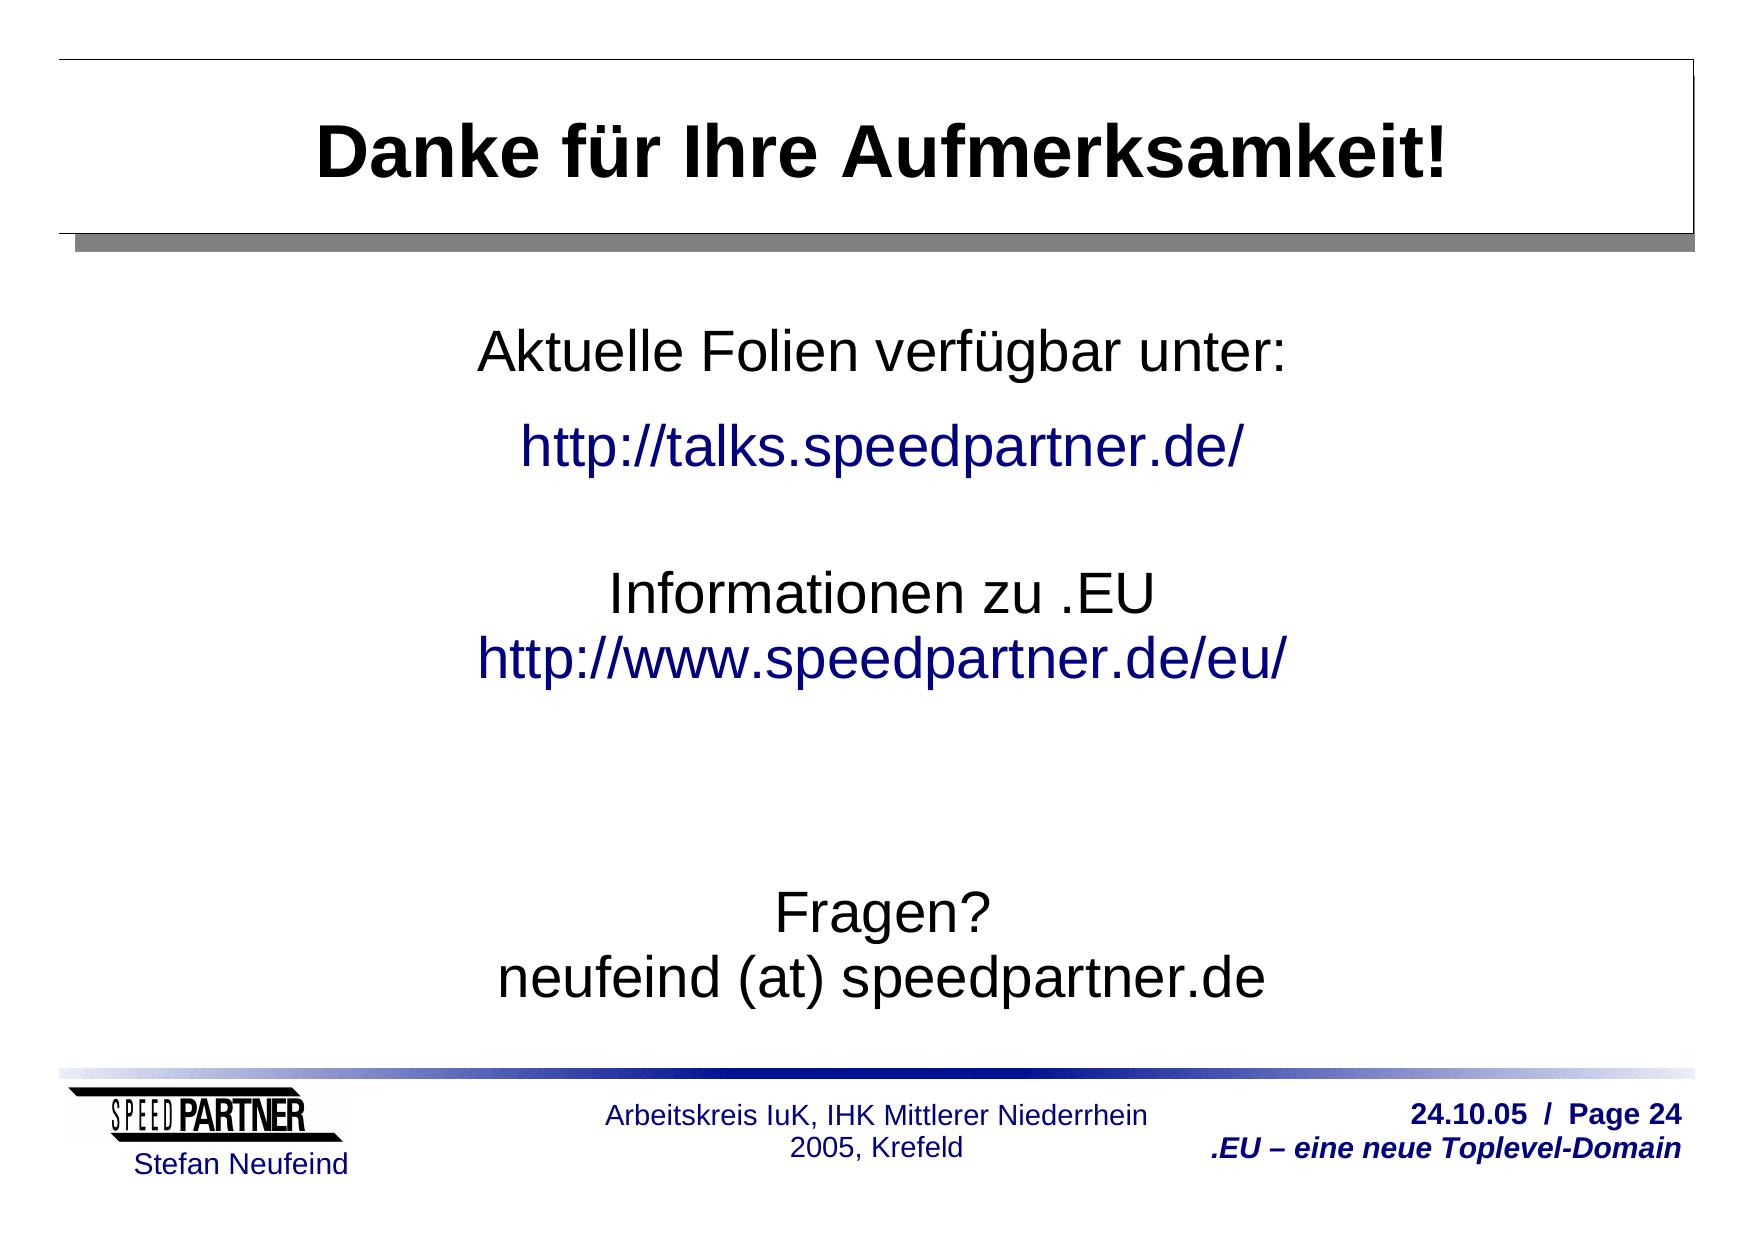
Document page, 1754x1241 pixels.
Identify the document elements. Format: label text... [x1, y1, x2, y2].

list Aktuelle Folien verfügbar unter: http://talks.speedpartner.de/ Informationen zu .EU http://www.speedpartner.de/eu/ Fragen? neufeind (at) speedpartner.de [71, 266, 1695, 1049]
title Danke für Ihre Aufmerksamkeit! [59, 59, 1695, 244]
picture [64, 1082, 348, 1146]
picture [59, 1068, 1695, 1079]
